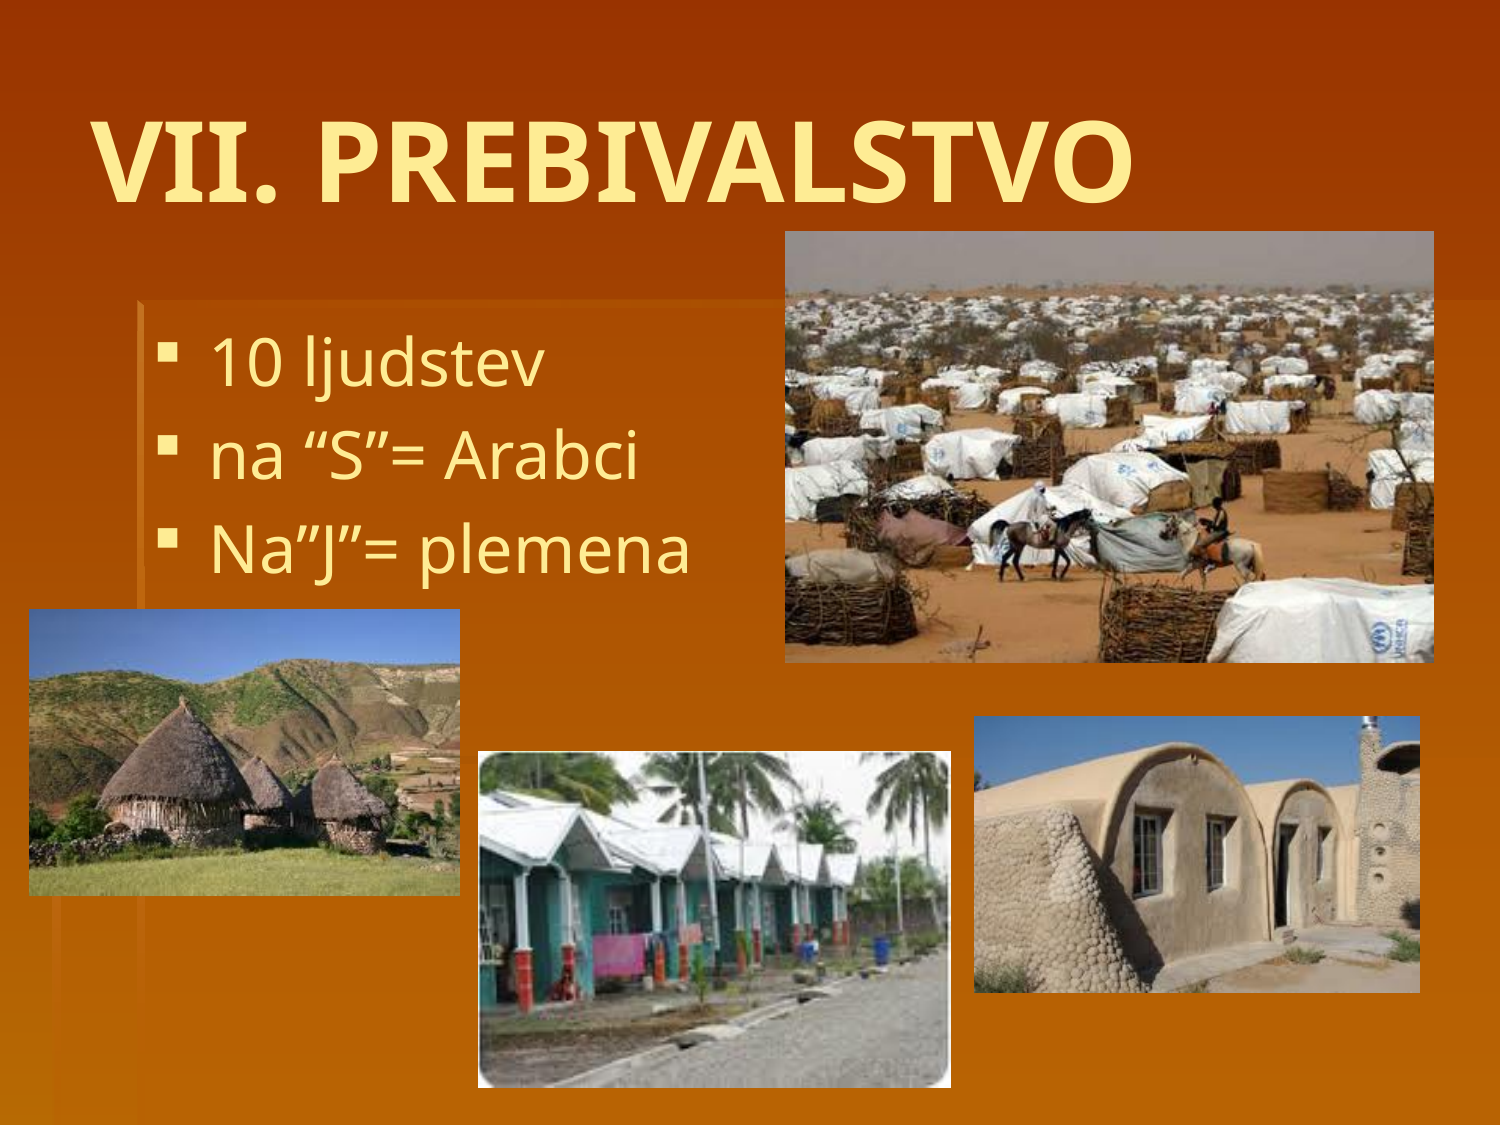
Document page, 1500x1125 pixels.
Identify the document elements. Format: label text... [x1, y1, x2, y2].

picture [478, 751, 951, 1088]
picture [785, 231, 1434, 663]
picture [29, 609, 460, 896]
list 10 ljudstev na “S”= Arabci Na”J”= plemena [137, 312, 1451, 1000]
picture [974, 716, 1420, 993]
title PREBIVALSTVO [75, 40, 1451, 275]
